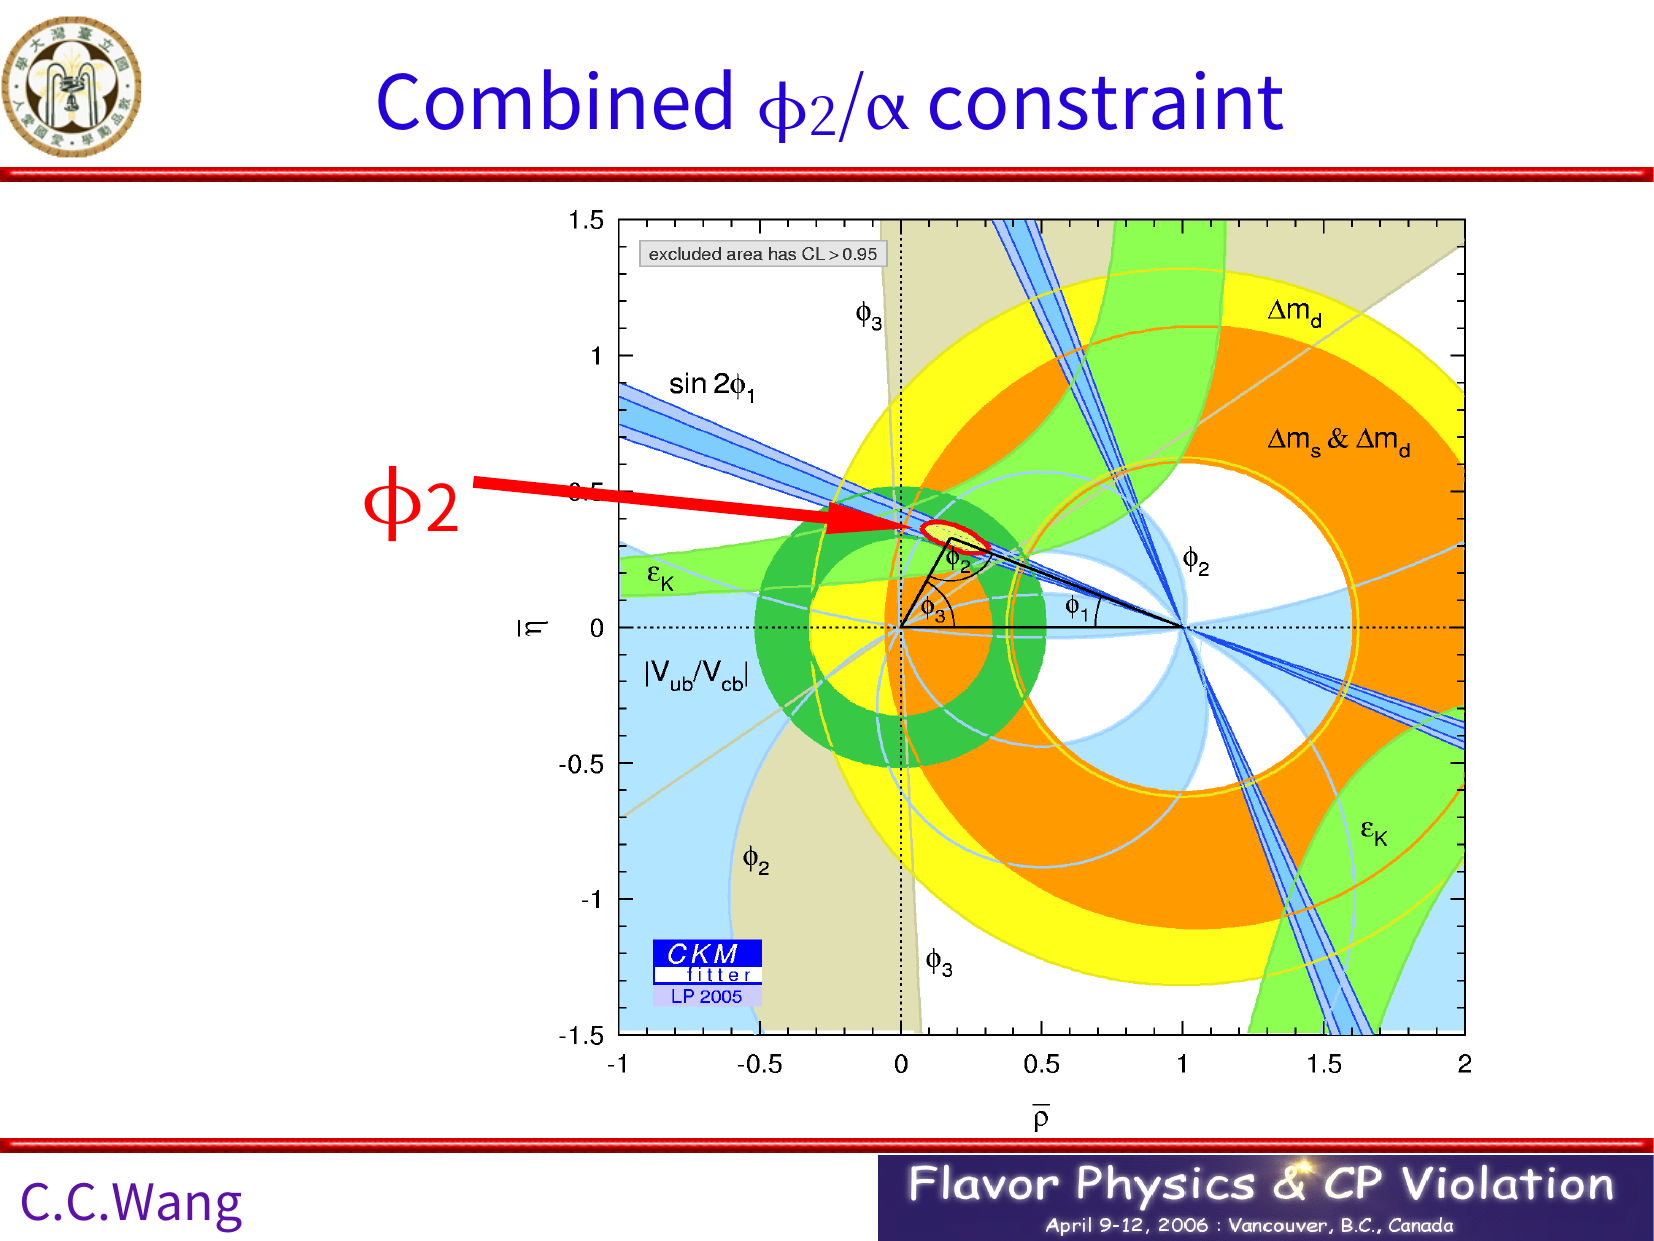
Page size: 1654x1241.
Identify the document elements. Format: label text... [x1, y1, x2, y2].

picture [518, 210, 1471, 1132]
picture [0, 15, 143, 159]
text_box 2 [359, 418, 462, 574]
picture [878, 1155, 1654, 1241]
picture [0, 1138, 1654, 1153]
picture [0, 167, 1654, 182]
title Combined 2/ constraint [140, 22, 1520, 173]
